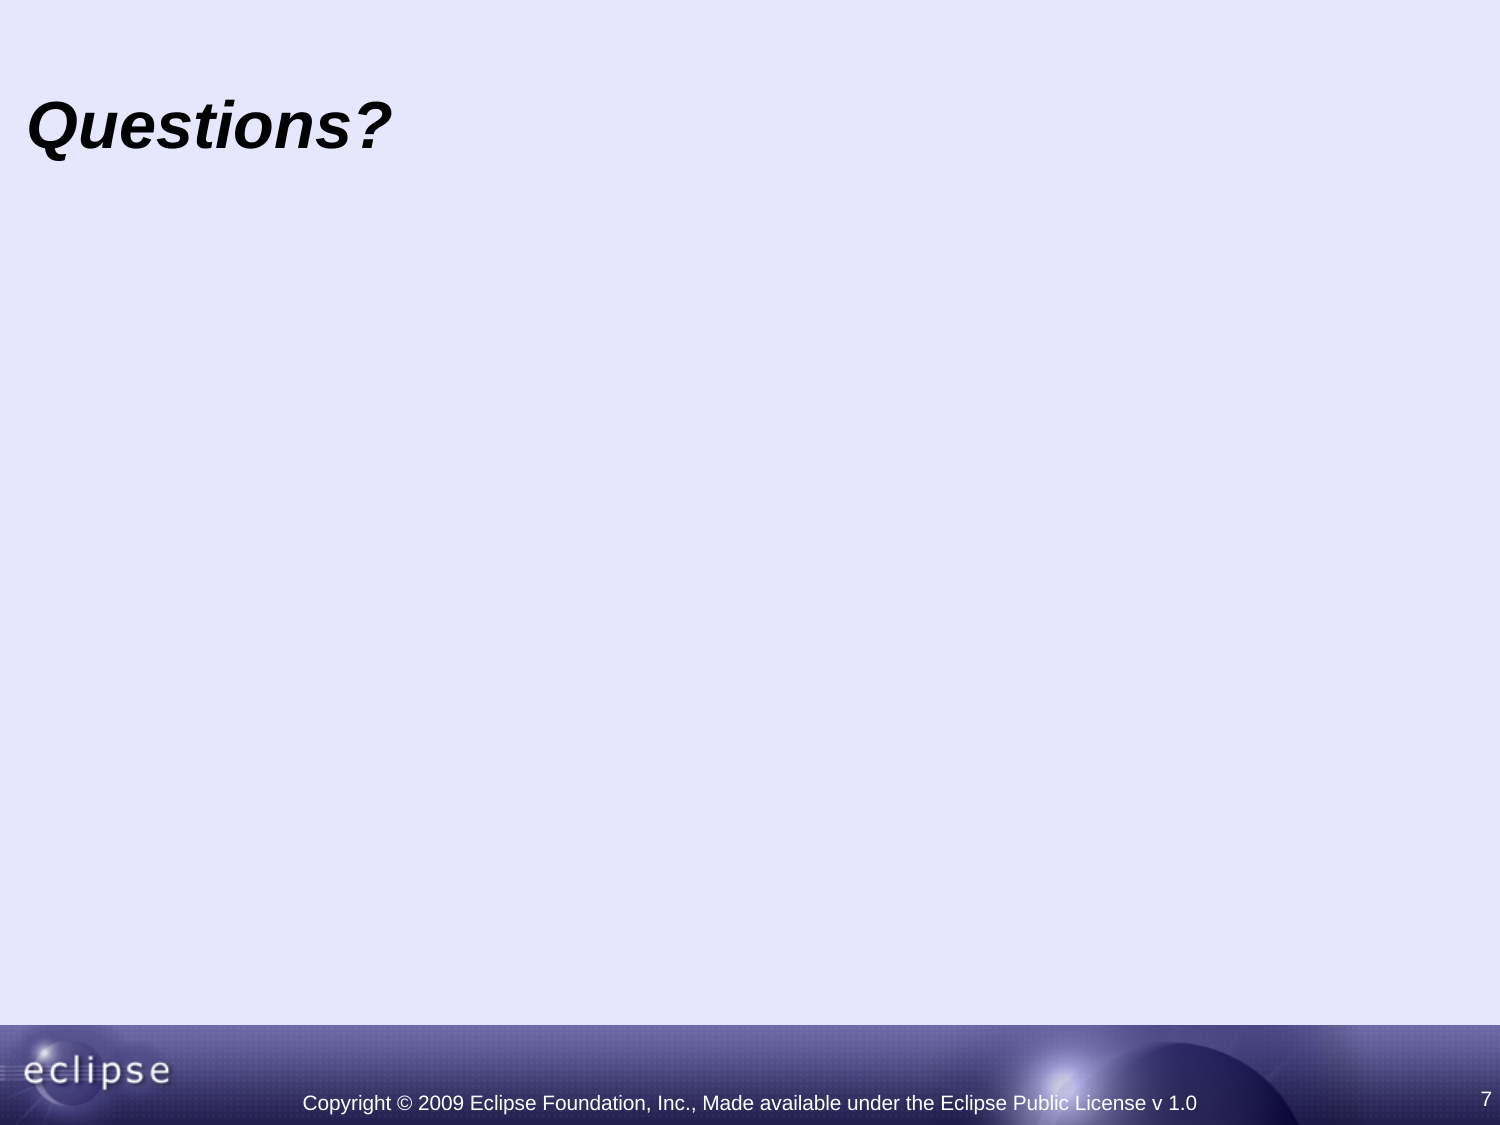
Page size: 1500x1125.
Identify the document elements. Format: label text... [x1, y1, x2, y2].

picture [0, 1025, 1500, 1125]
title Questions? [26, 77, 1474, 179]
